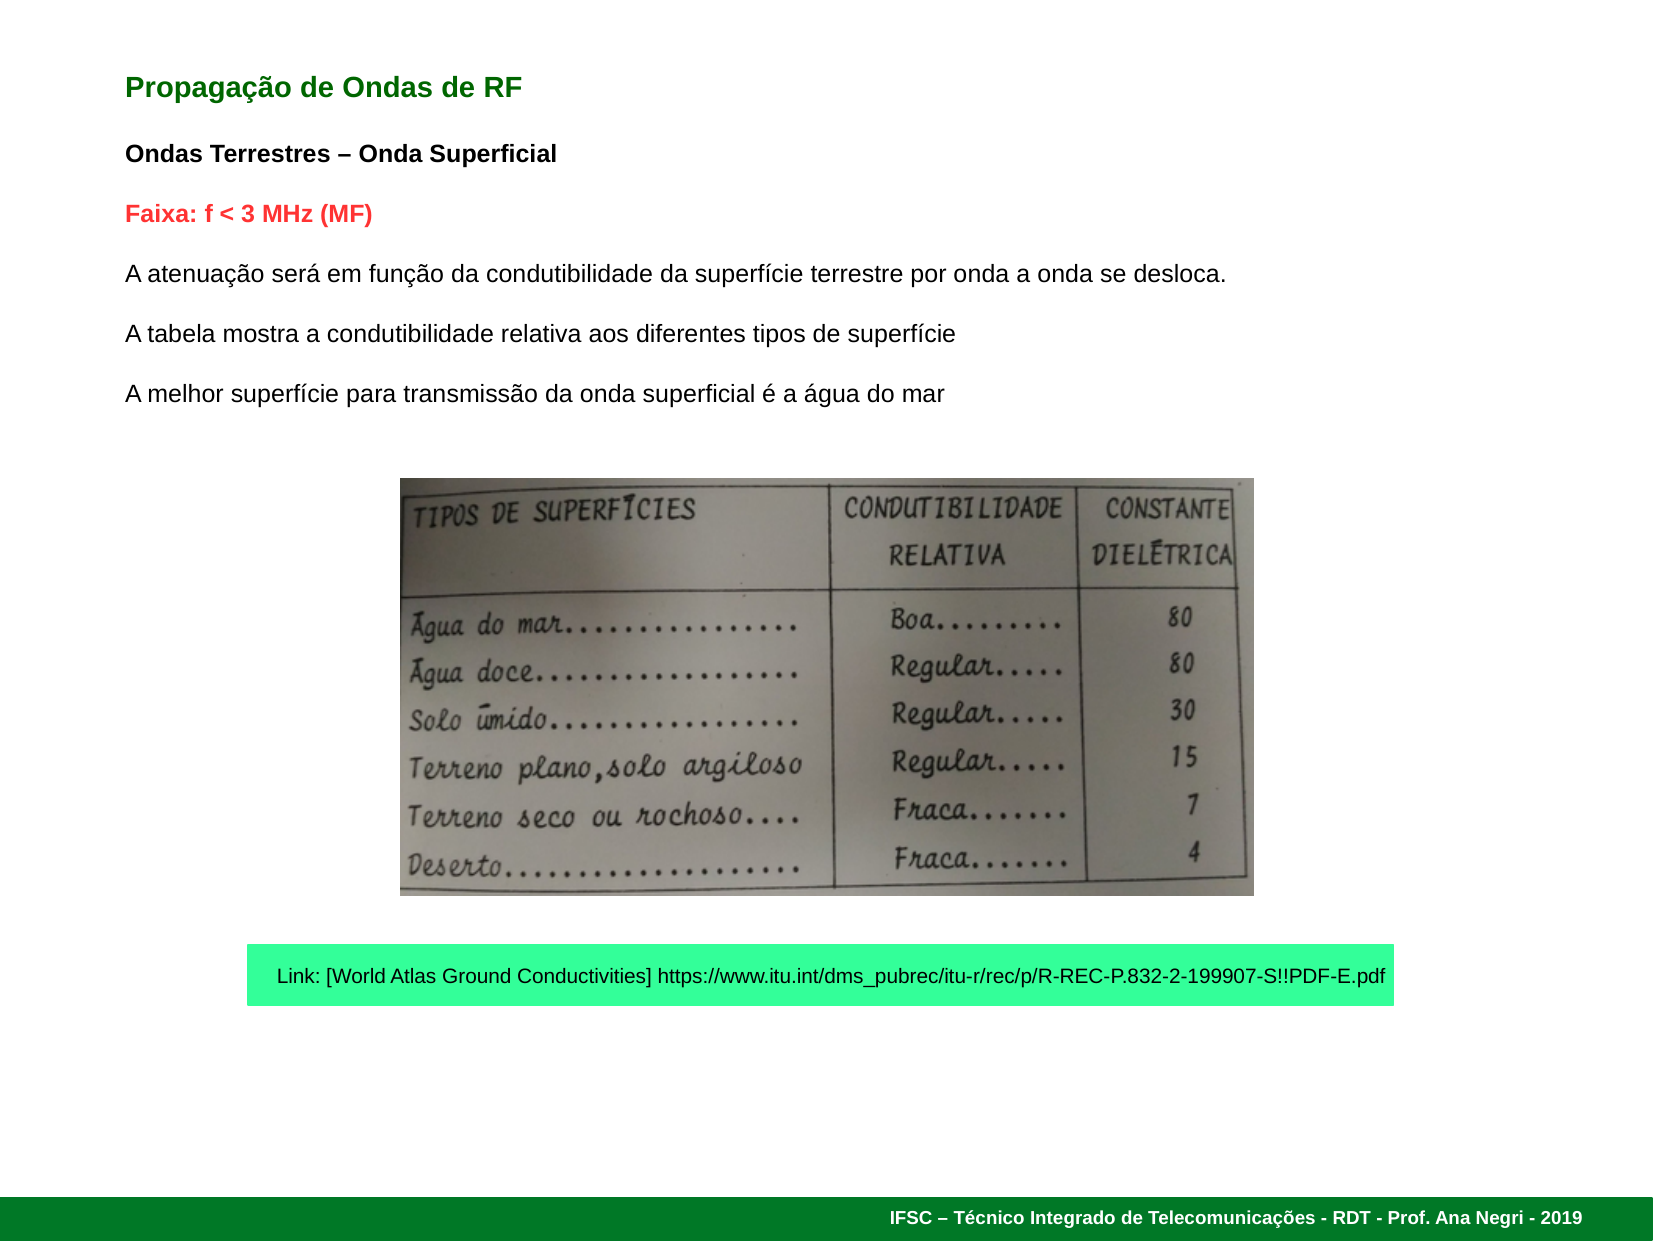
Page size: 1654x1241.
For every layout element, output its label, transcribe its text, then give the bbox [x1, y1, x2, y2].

text_box IFSC – Técnico Integrado de Telecomunicações - RDT - Prof. Ana Negri - 2019 [875, 1197, 1653, 1236]
text_box [0, 1197, 1653, 1241]
text_box Propagação de Ondas de RF Ondas Terrestres – Onda Superficial Faixa: f < 3 MHz (MF) A atenuação será em função da condutibilidade da superfície terrestre por onda a onda se desloca. A tabela mostra a condutibilidade relativa aos diferentes tipos de superfície A melhor superfície para transmissão da onda superficial é a água do mar [110, 60, 1615, 660]
text_box [248, 945, 1394, 1005]
text_box Link: [World Atlas Ground Conductivities] https://www.itu.int/dms_pubrec/itu-r/rec/p/R-REC-P.832-2-199907-S!!PDF-E.pdf [262, 955, 1607, 1016]
picture [400, 478, 1254, 896]
